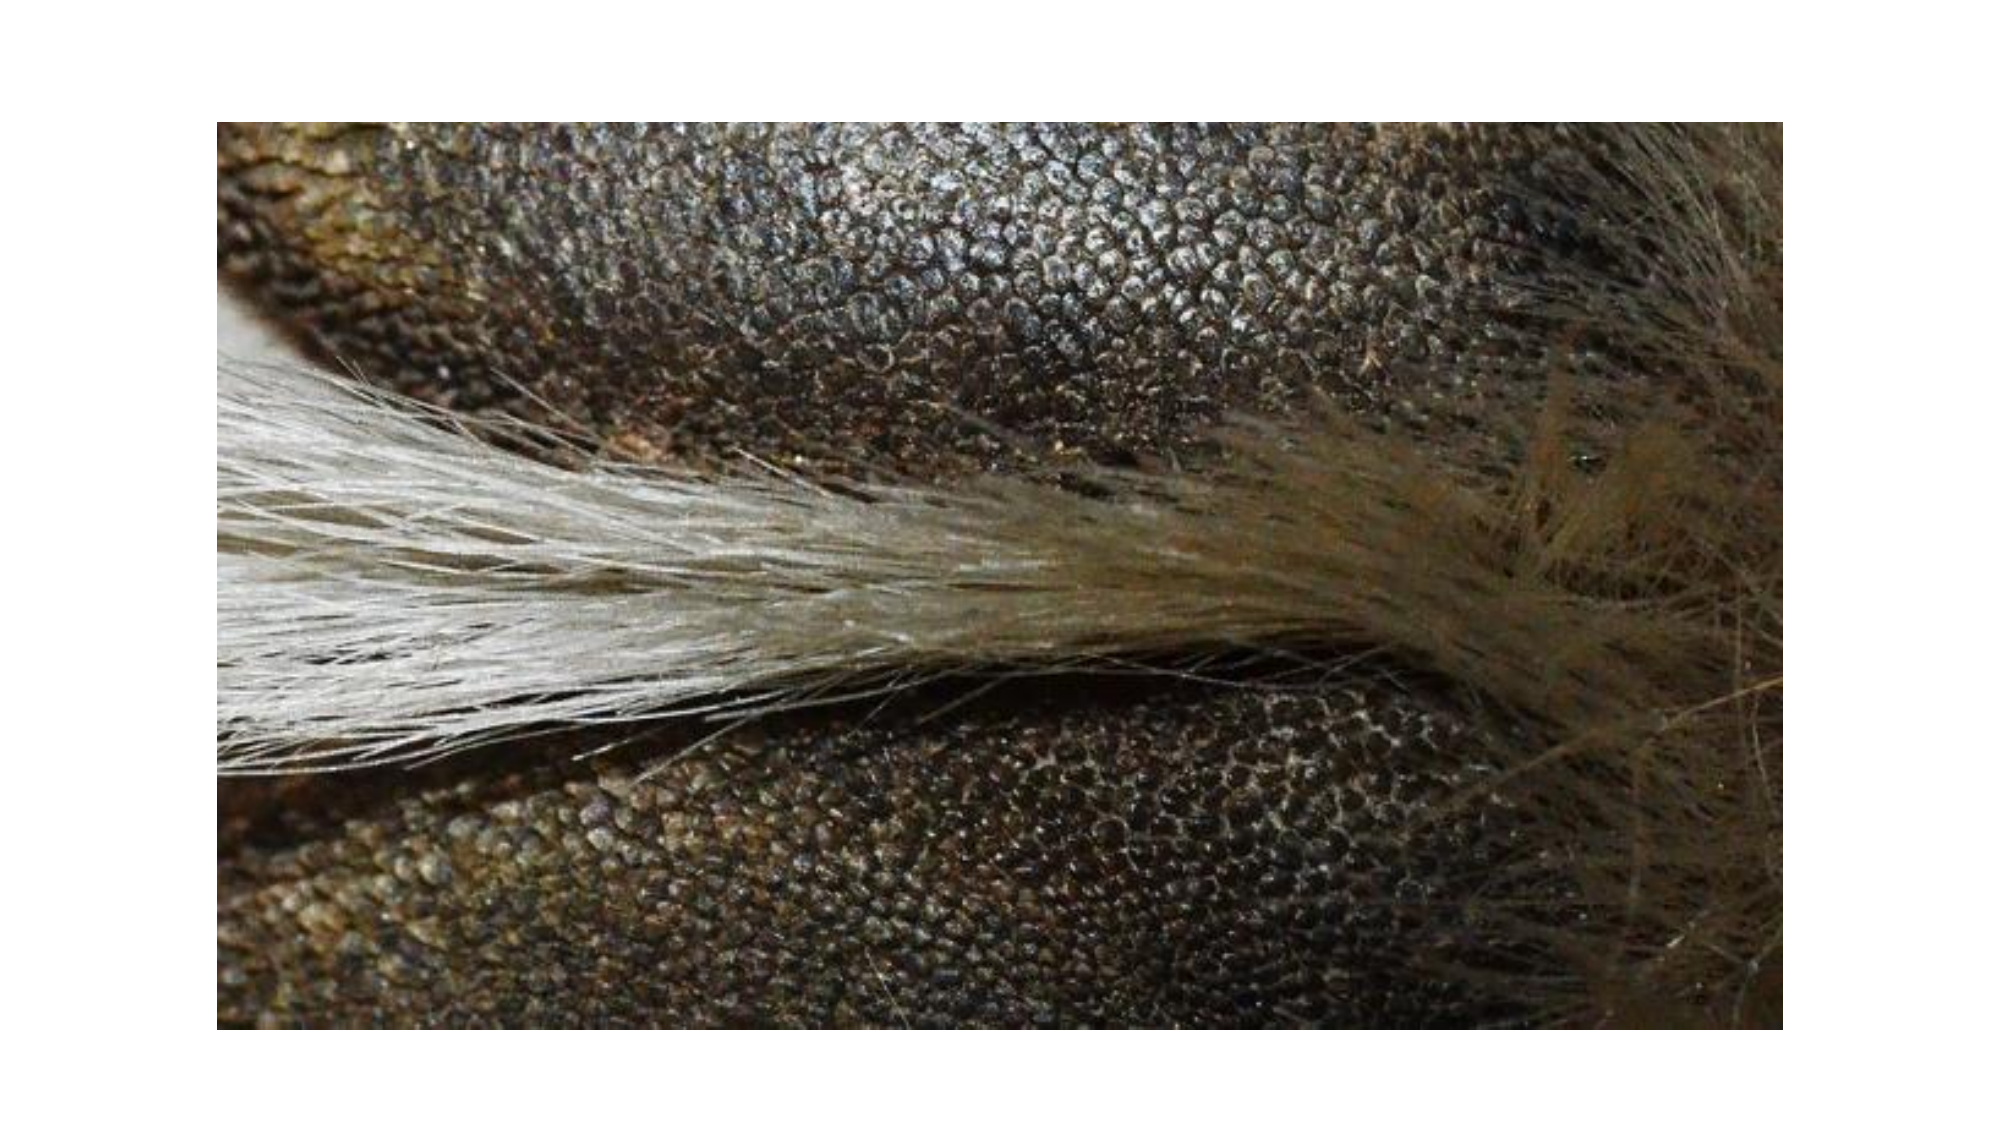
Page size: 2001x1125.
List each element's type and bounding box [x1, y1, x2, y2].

picture [217, 122, 1783, 1030]
